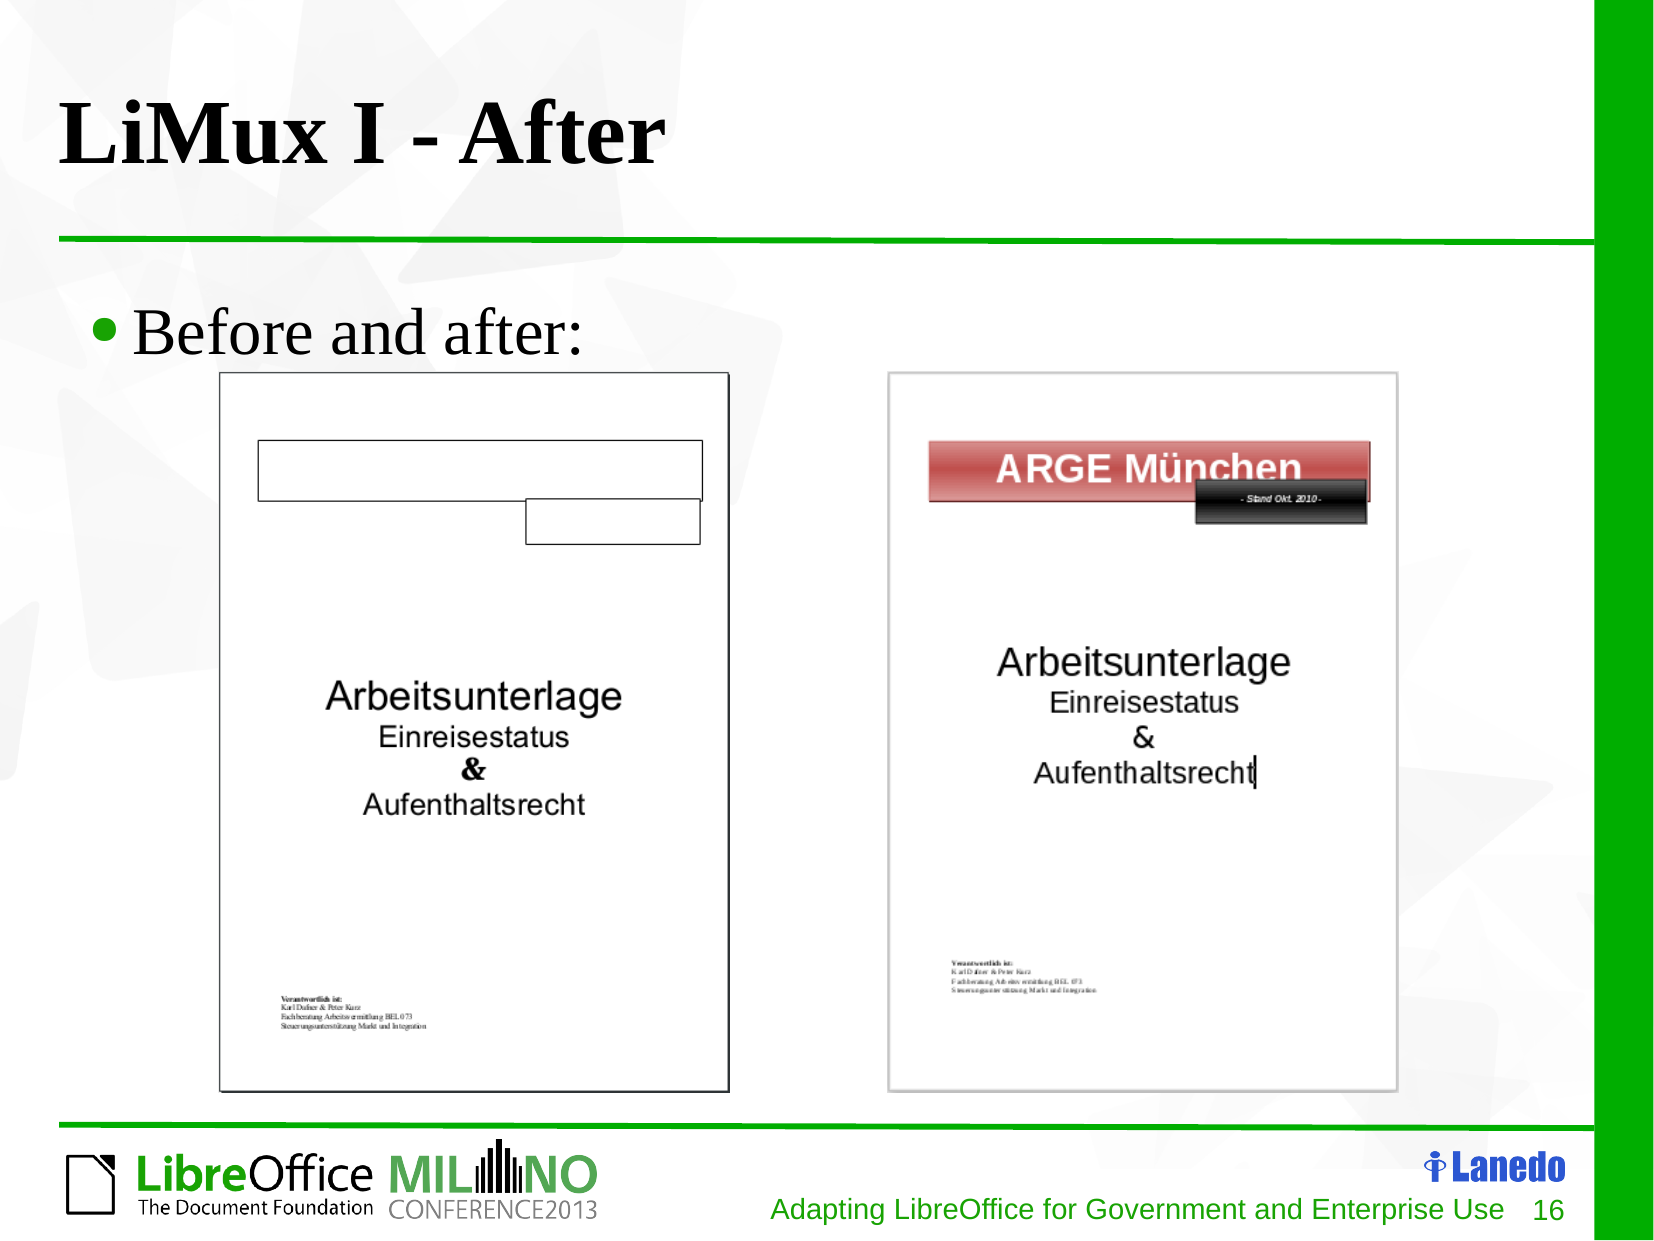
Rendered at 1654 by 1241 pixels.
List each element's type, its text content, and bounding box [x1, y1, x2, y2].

picture [41, 1126, 597, 1241]
picture [915, 1130, 1594, 1182]
picture [887, 548, 1594, 1125]
picture [218, 1034, 730, 1093]
list Before and after: [88, 295, 1536, 1034]
picture [0, 0, 783, 931]
title LiMux I - After [59, 59, 1595, 207]
